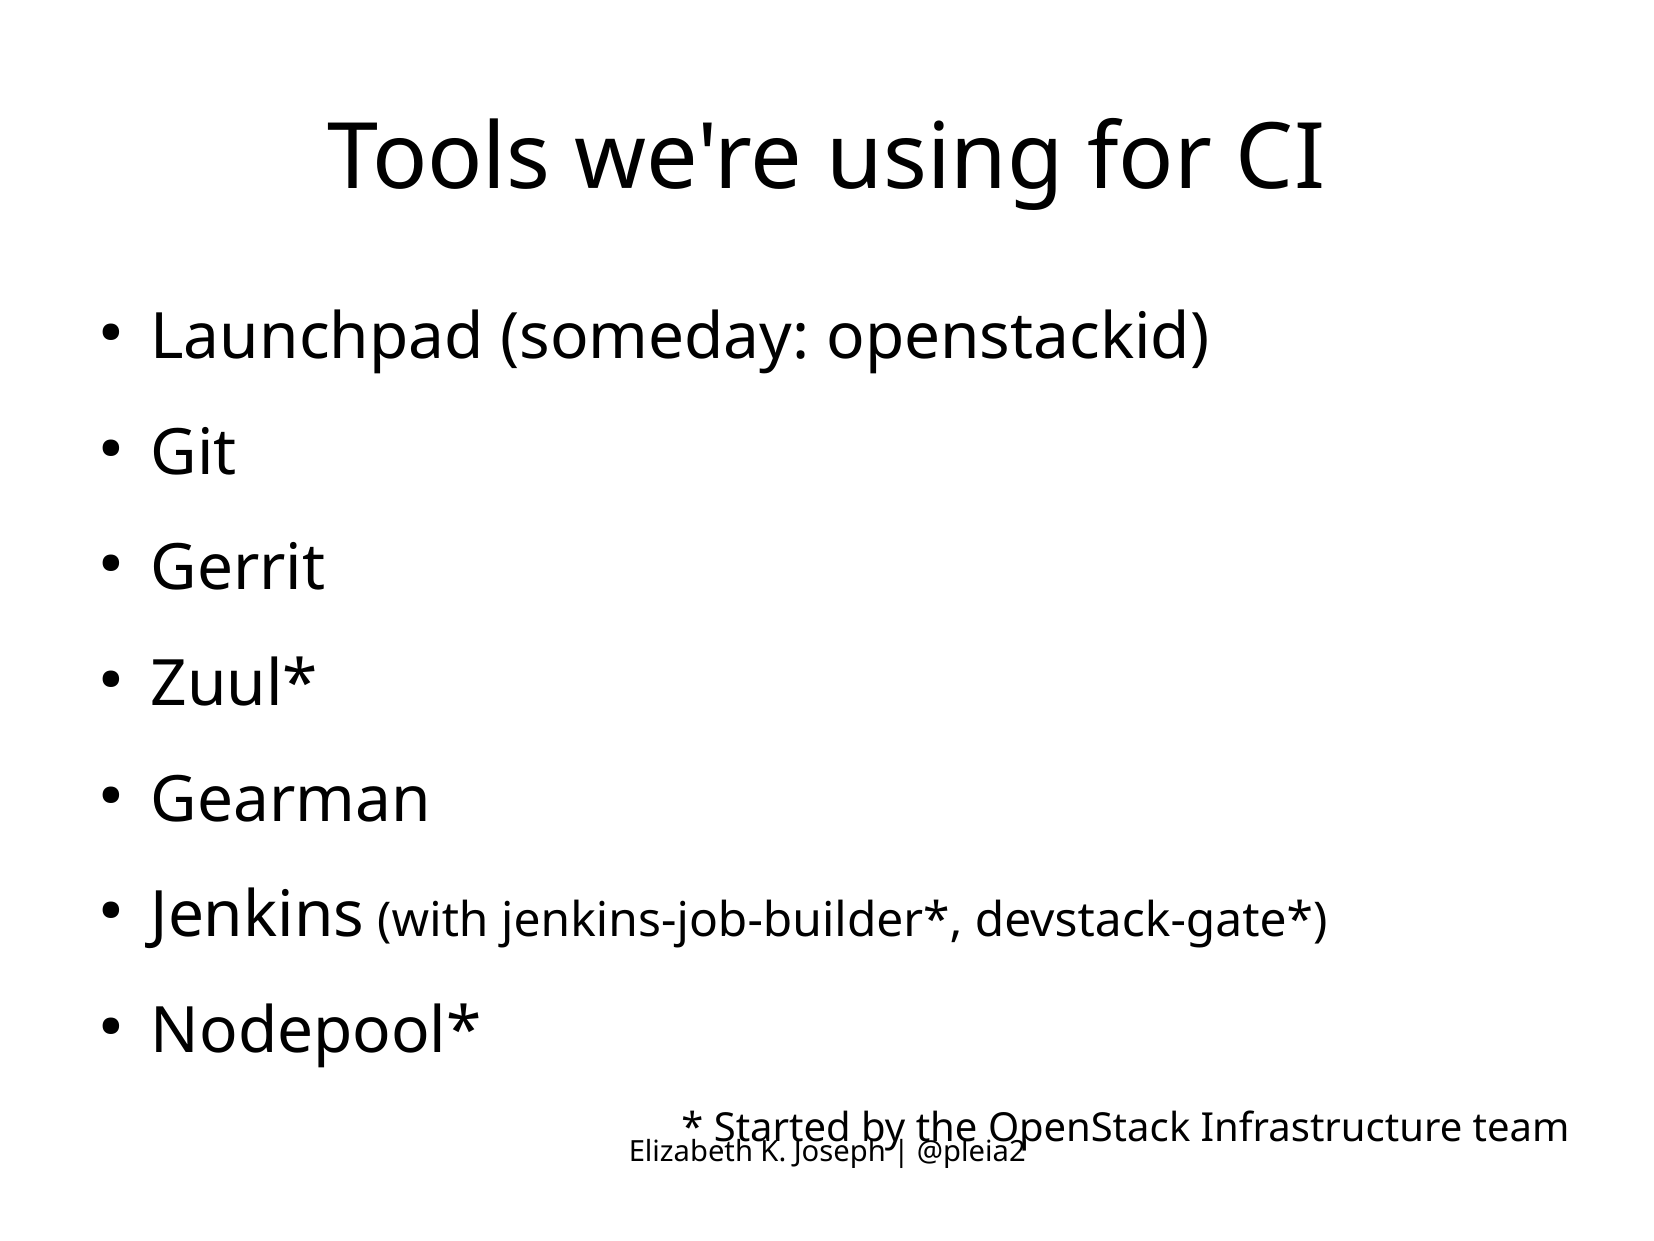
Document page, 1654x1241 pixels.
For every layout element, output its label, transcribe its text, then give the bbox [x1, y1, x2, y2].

list Launchpad (someday: openstackid) Git Gerrit Zuul* Gearman Jenkins (with jenkins-job-builder*, devstack-gate*) Nodepool* * Started by the OpenStack Infrastructure team [82, 290, 1571, 1156]
title Tools we're using for CI [82, 49, 1571, 257]
